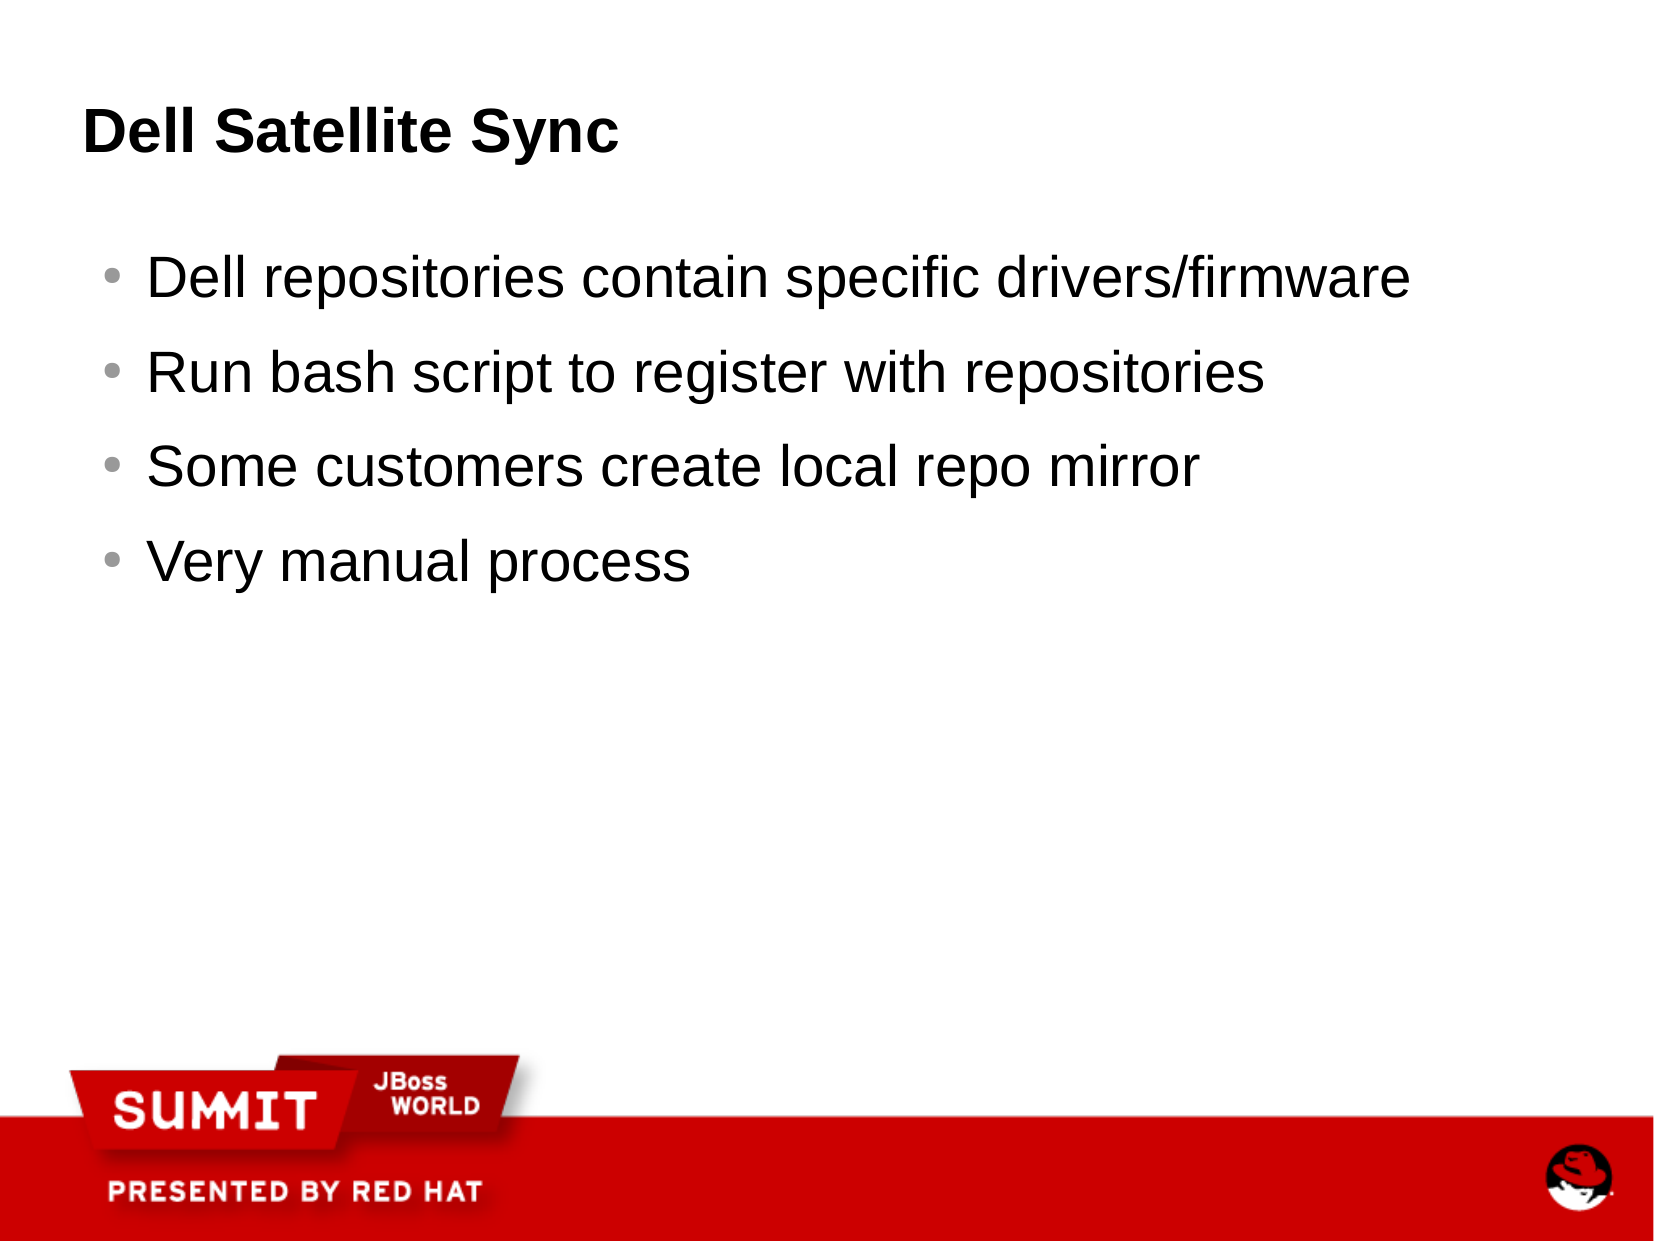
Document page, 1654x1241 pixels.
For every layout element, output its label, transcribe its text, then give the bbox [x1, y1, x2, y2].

title Dell Satellite Sync [82, 37, 1571, 226]
picture [0, 1043, 1654, 1241]
list Dell repositories contain specific drivers/firmware Run bash script to register with repositories Some customers create local repo mirror Very manual process [86, 244, 1576, 1039]
